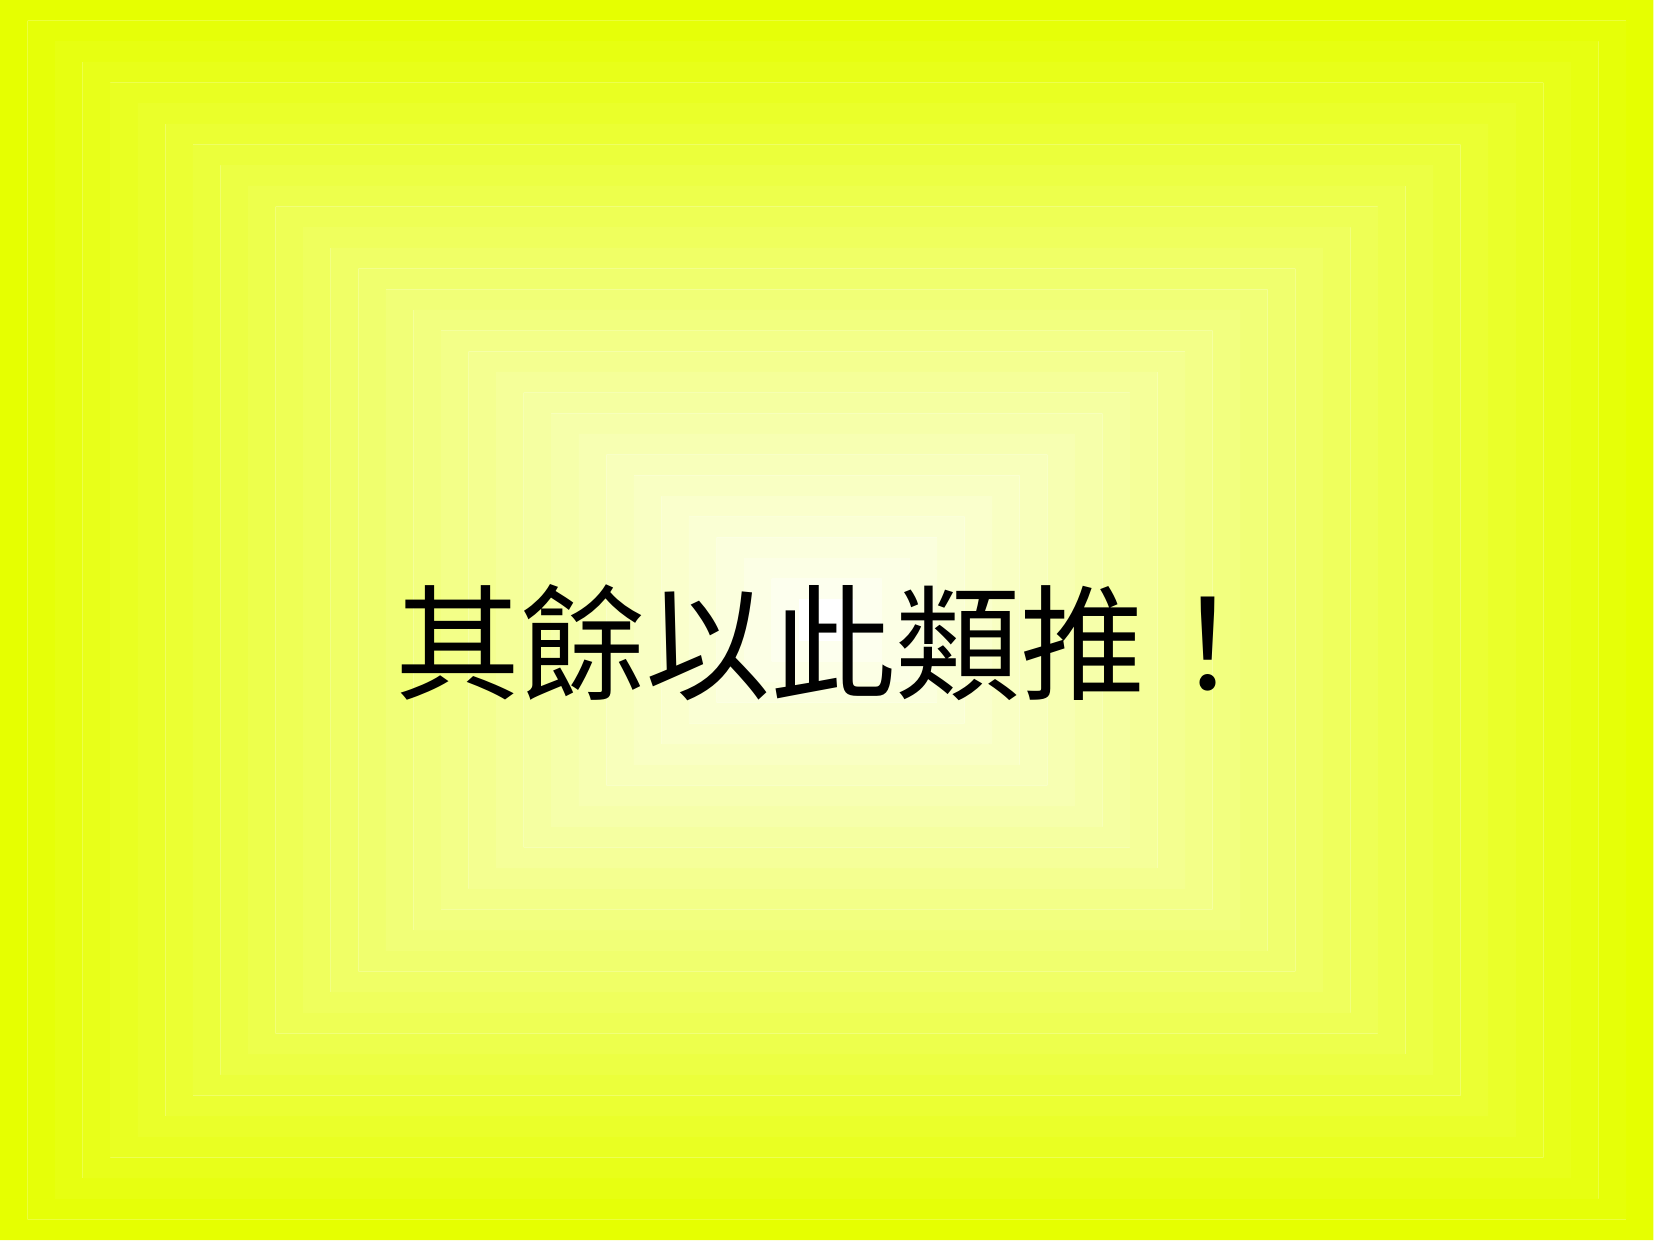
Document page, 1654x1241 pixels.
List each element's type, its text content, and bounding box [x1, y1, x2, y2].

title 其餘以此類推！ [88, 449, 1577, 642]
